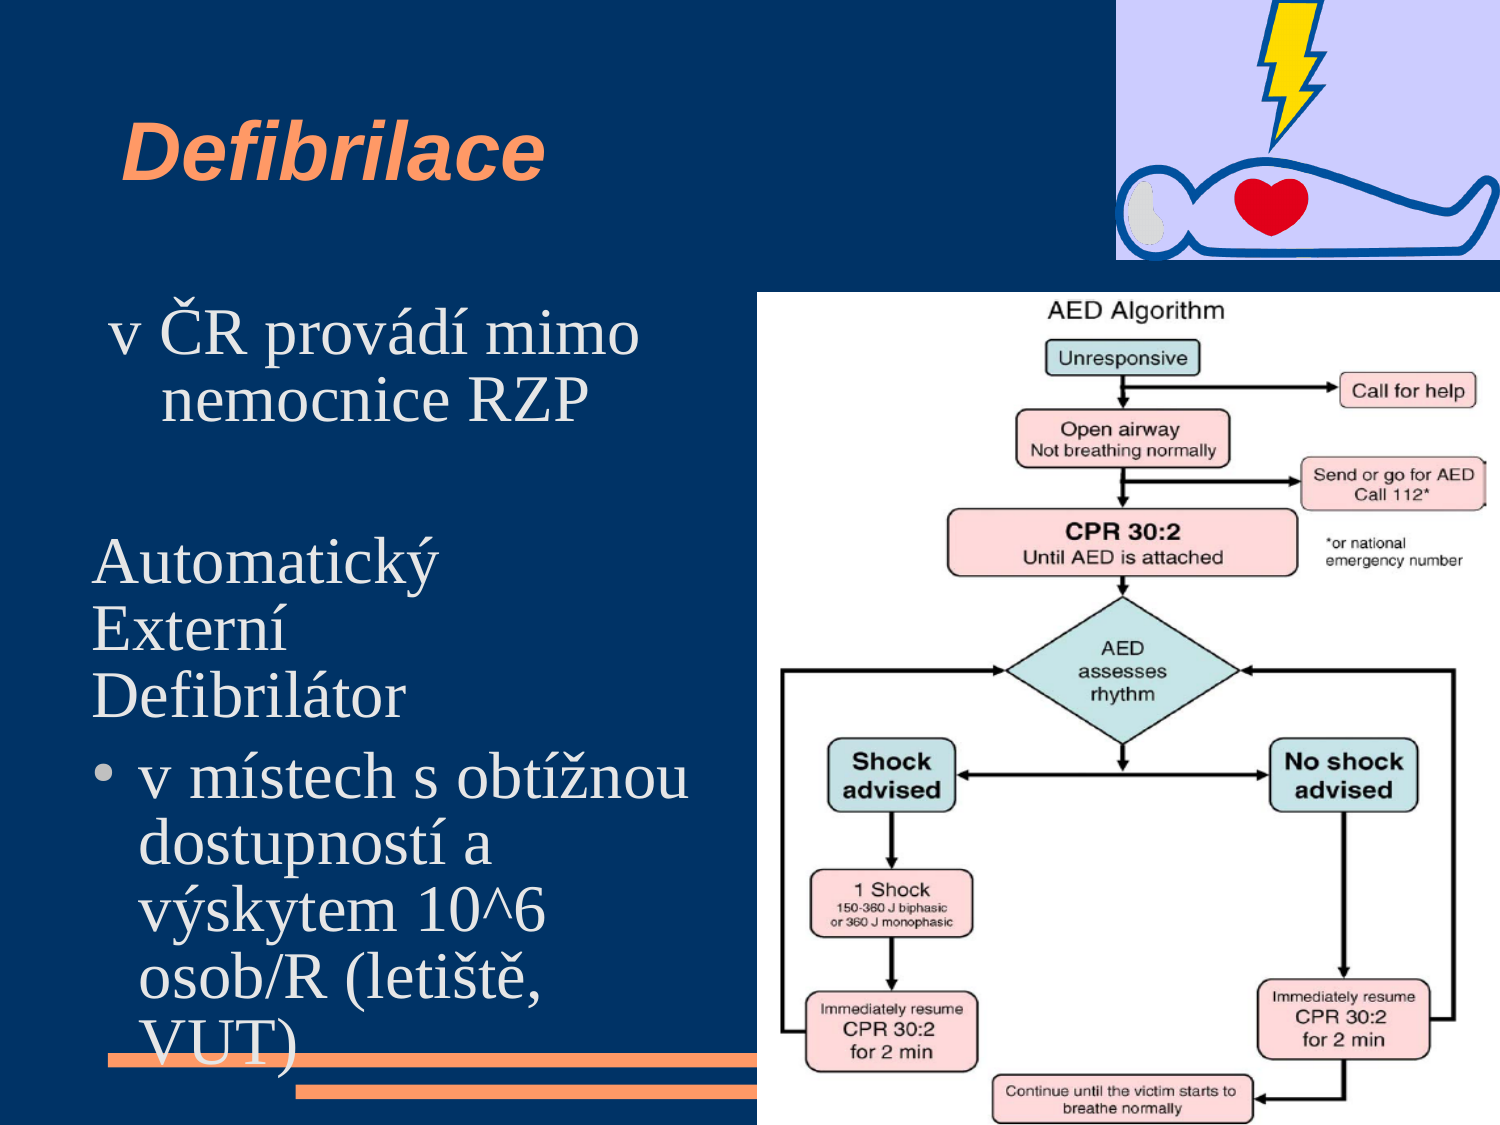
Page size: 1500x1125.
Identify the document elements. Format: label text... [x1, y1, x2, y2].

title Defibrilace [121, 46, 1115, 254]
picture [757, 292, 1500, 1125]
picture [1115, 0, 1500, 261]
list v ČR provádí mimo nemocnice RZP Automatický Externí Defibrilátor v místech s obtížnou dostupností a výskytem 10^6 osob/R (letiště, VUT) [91, 295, 709, 1123]
